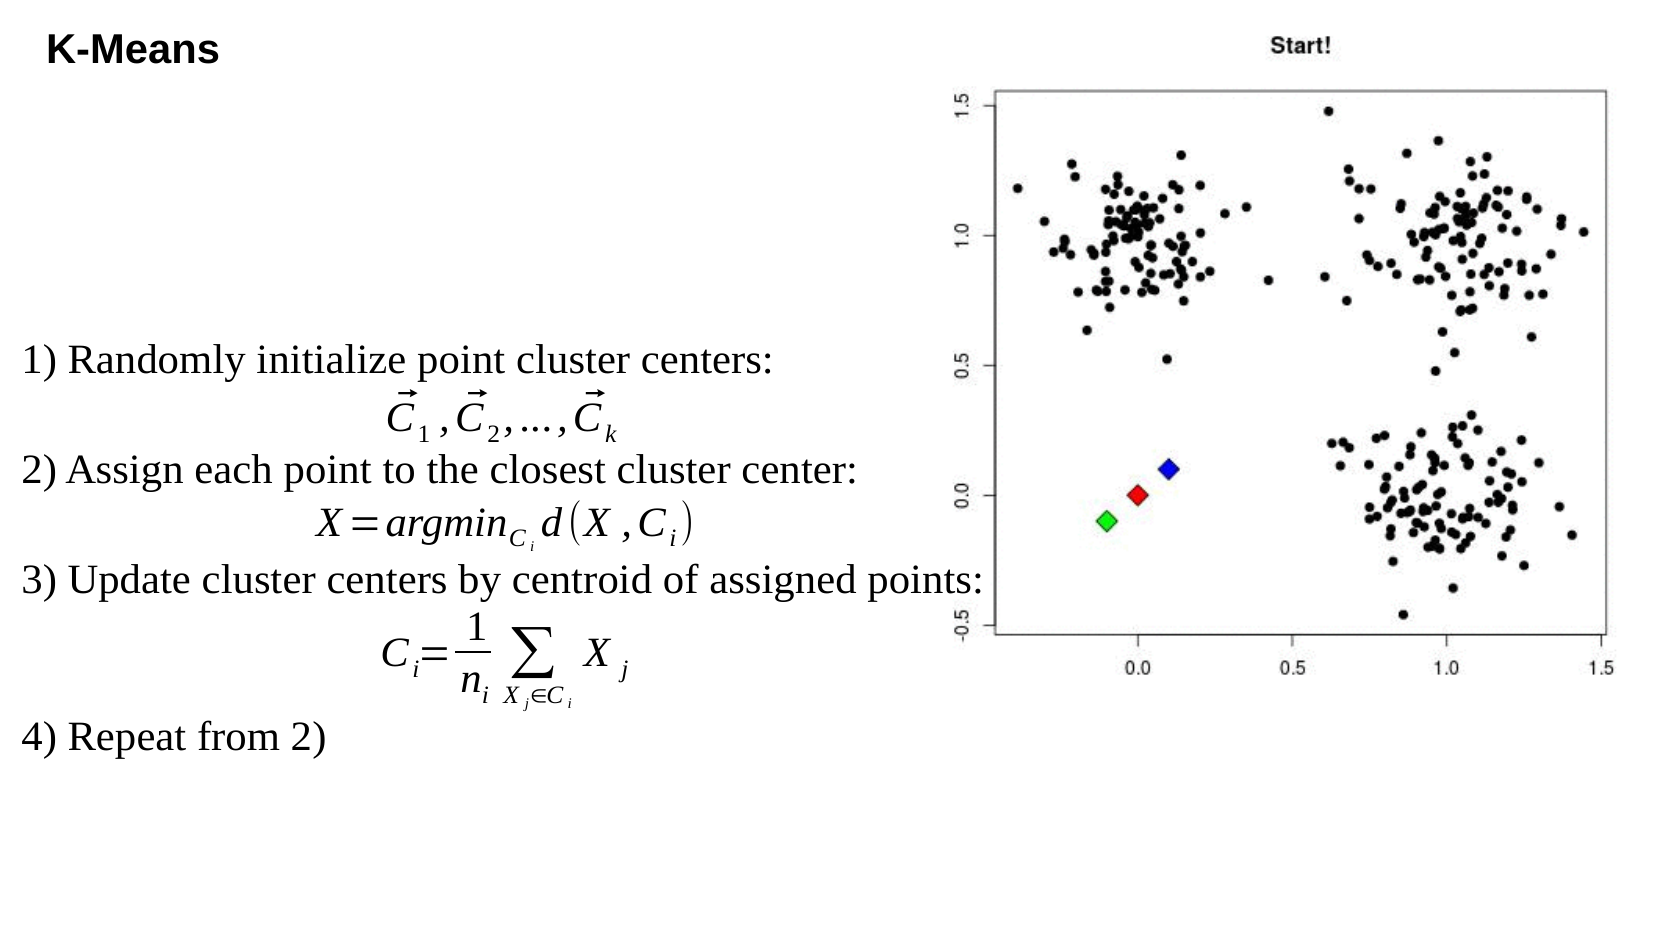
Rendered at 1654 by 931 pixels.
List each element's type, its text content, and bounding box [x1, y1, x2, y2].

text_box K-Means [31, 18, 903, 80]
picture [903, 0, 1654, 750]
chart [0, 337, 1007, 762]
